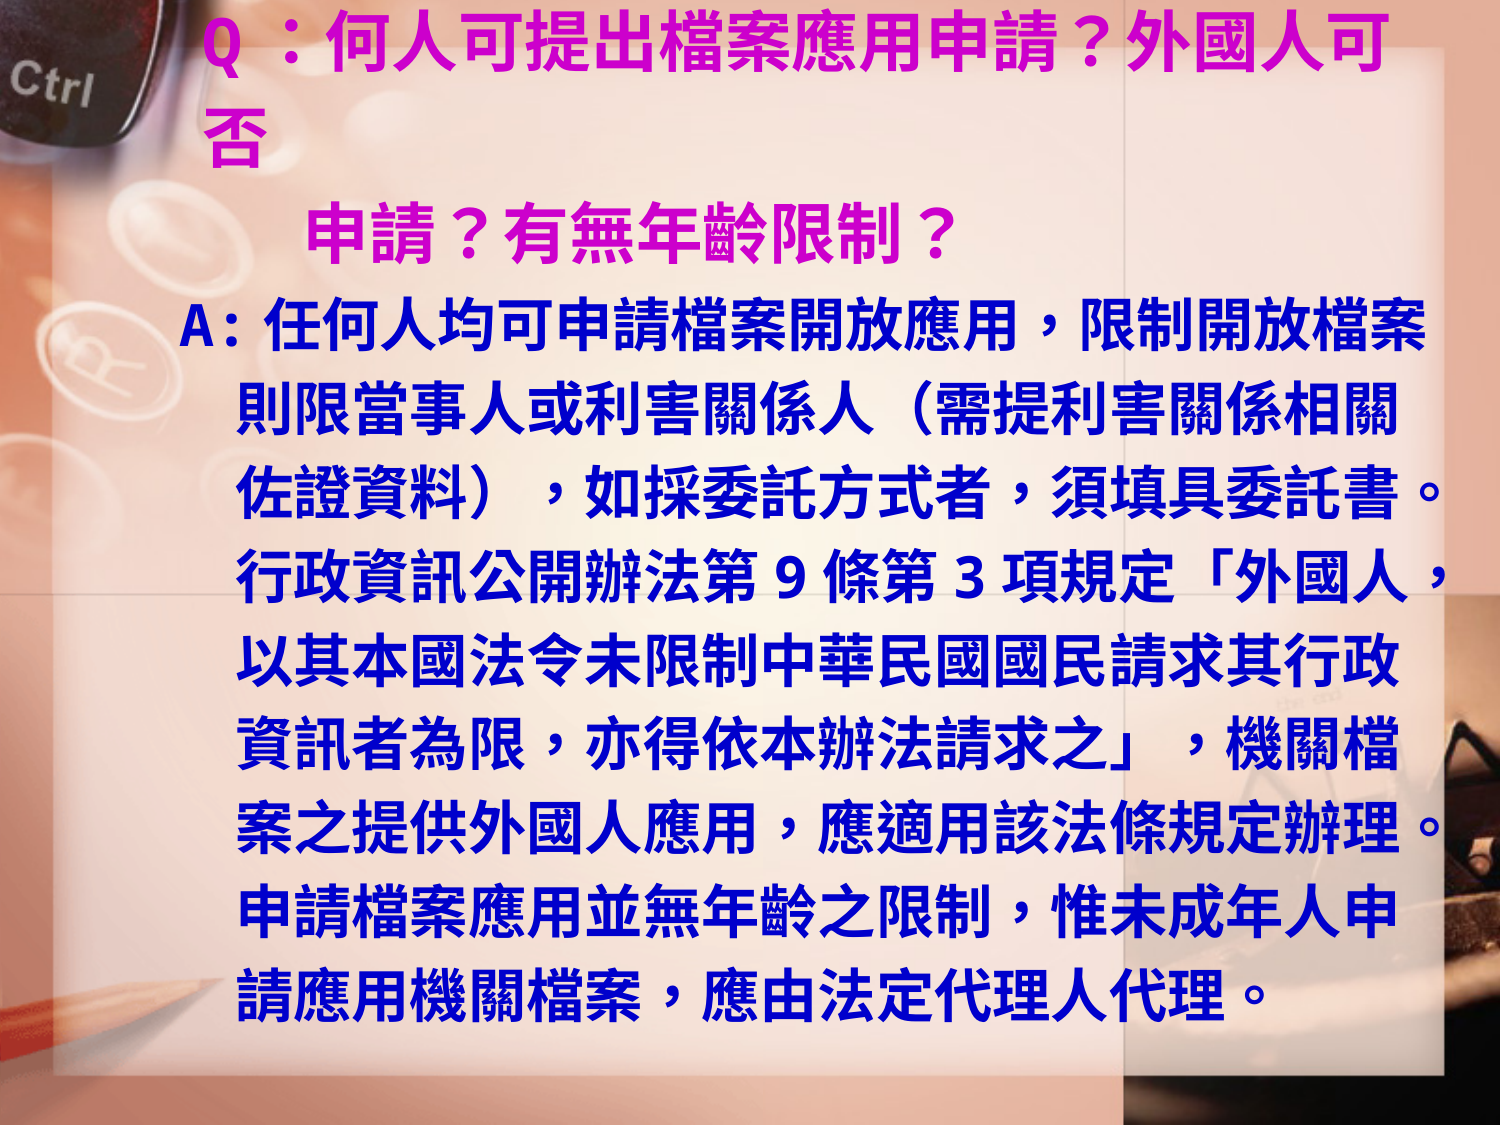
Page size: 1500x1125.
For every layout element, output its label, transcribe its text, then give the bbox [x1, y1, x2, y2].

title Q：何人可提出檔案應用申請？外國人可否 申請？有無年齡限制？ [187, 72, 1455, 279]
list A:任何人均可申請檔案開放應用，限制開放檔案則限當事人或利害關係人（需提利害關係相關佐證資料），如採委託方式者，須填具委託書。行政資訊公開辦法第9條第3項規定「外國人，以其本國法令未限制中華民國國民請求其行政資訊者為限，亦得依本辦法請求之」，機關檔案之提供外國人應用，應適用該法條規定辦理。申請檔案應用並無年齡之限制，惟未成年人申請應用機關檔案，應由法定代理人代理。 [107, 267, 1447, 1090]
